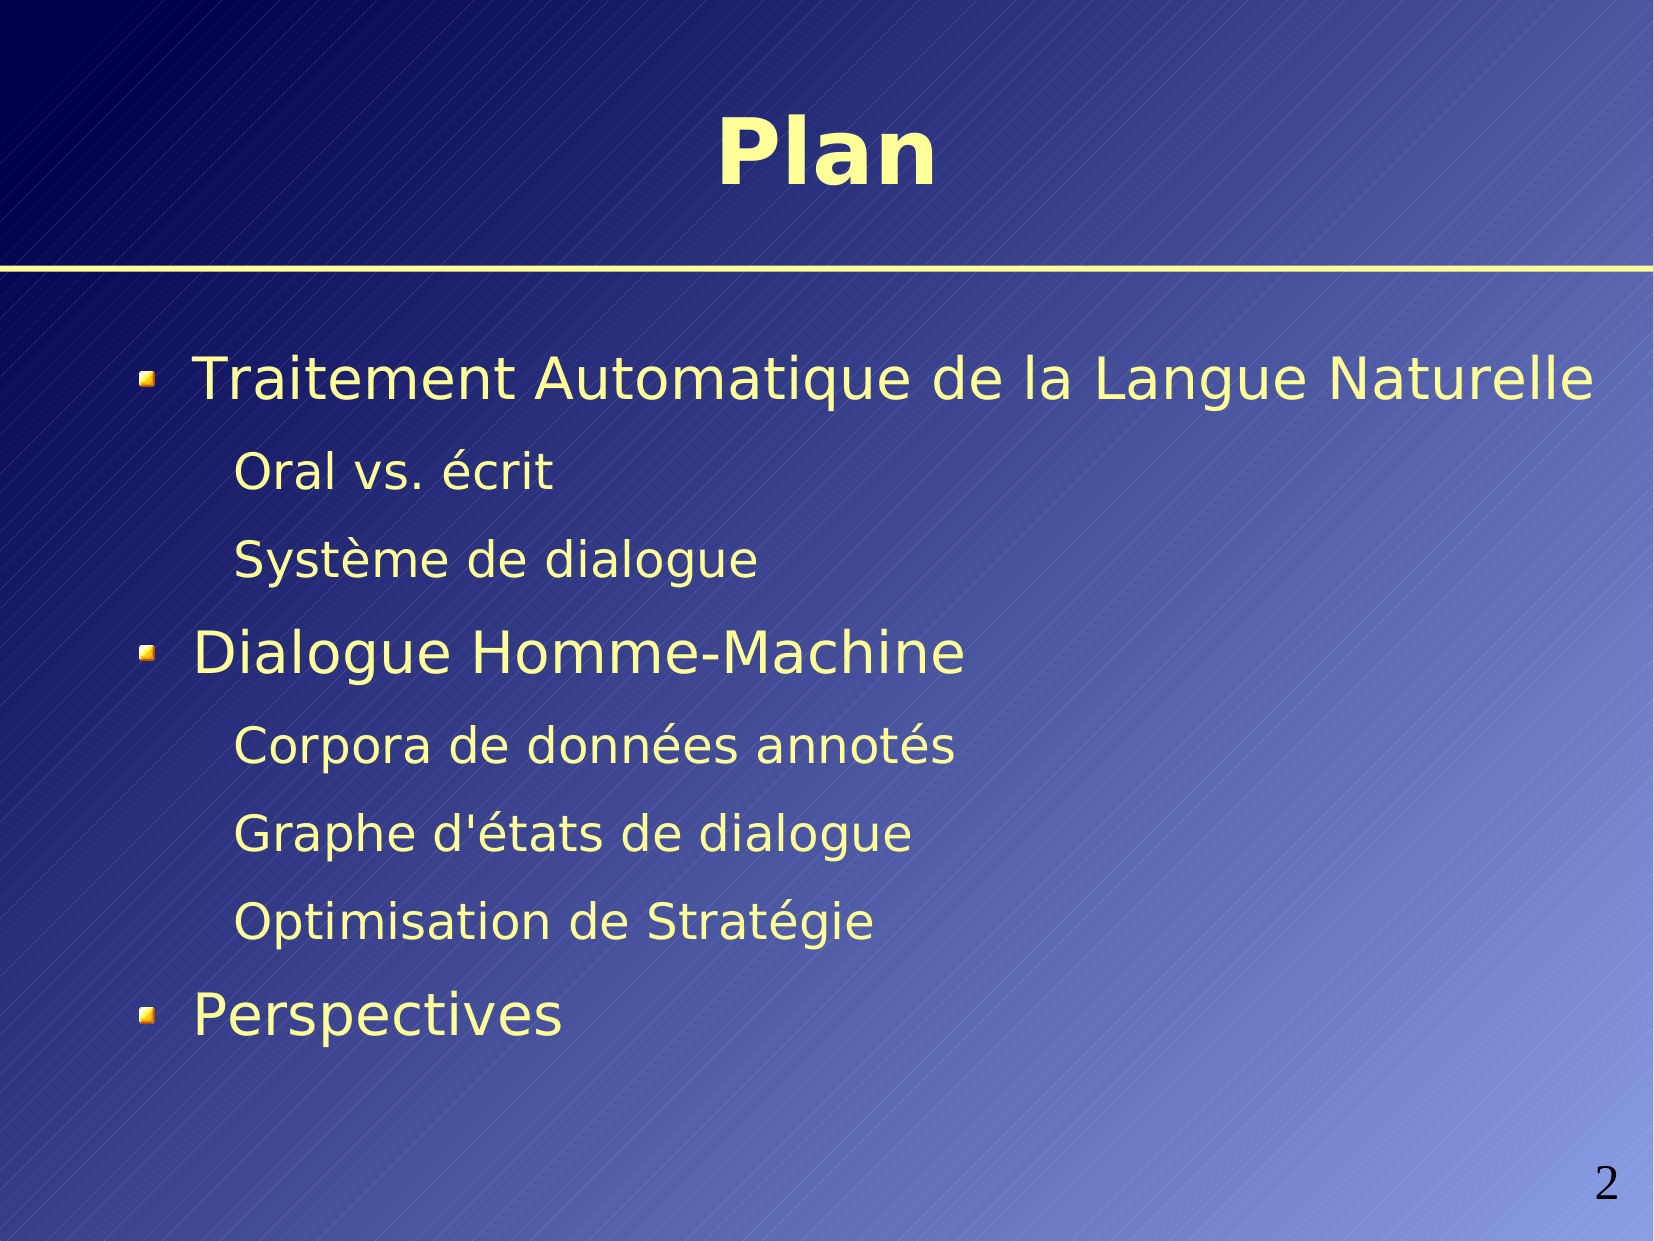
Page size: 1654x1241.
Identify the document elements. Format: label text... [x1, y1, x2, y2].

text_box 2 [1594, 1154, 1620, 1211]
title Plan [82, 49, 1571, 257]
list Traitement Automatique de la Langue Naturelle Oral vs. écrit Système de dialogue Dialogue Homme-Machine Corpora de données annotés Graphe d'états de dialogue Optimisation de Stratégie Perspectives [121, 344, 1654, 1127]
